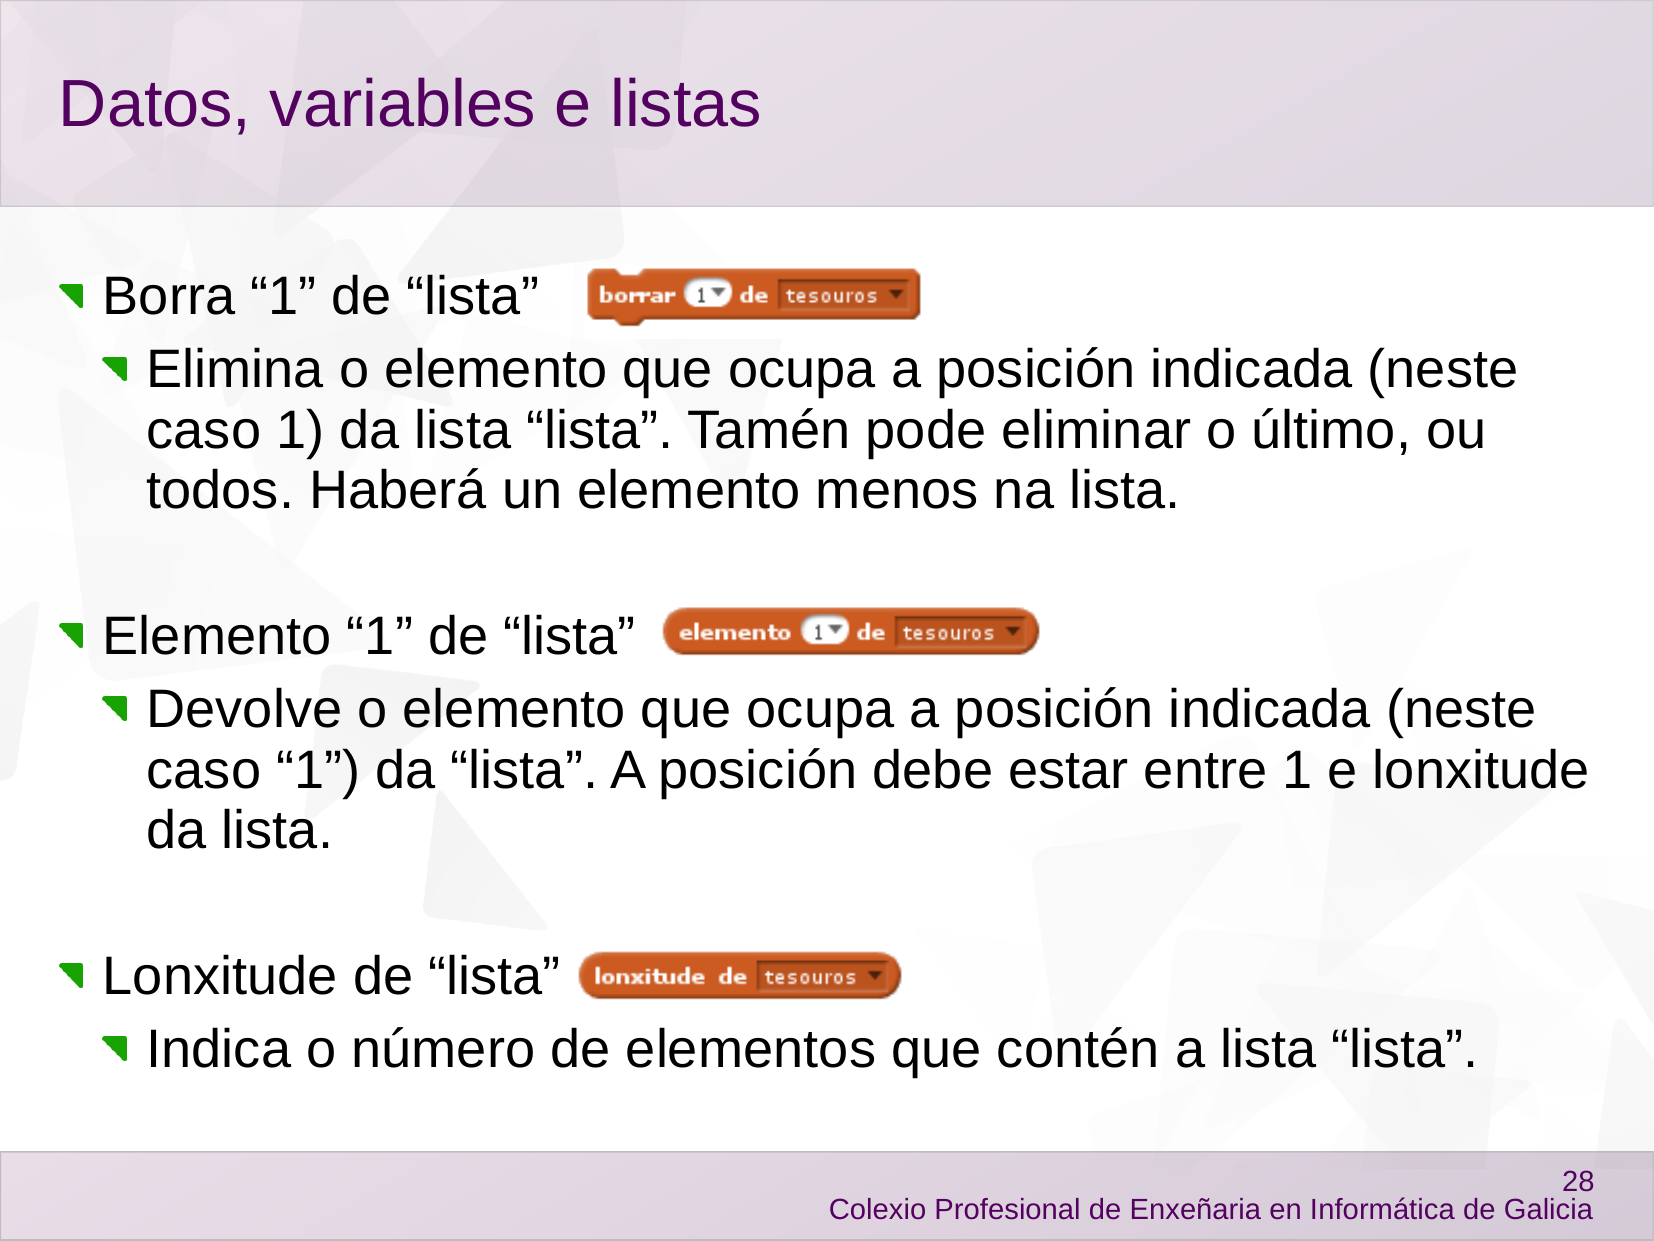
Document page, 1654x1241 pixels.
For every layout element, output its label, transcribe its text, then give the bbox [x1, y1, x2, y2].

picture [569, 942, 910, 1012]
title Datos, variables e listas [59, 29, 1595, 178]
picture [649, 604, 1048, 668]
list Borra “1” de “lista” Elimina o elemento que ocupa a posición indicada (neste caso 1) da lista “lista”. Tamén pode eliminar o último, ou todos. Haberá un elemento menos na lista. Elemento “1” de “lista” Devolve o elemento que ocupa a posición indicada (neste caso “1”) da “lista”. A posición debe estar entre 1 e lonxitude da lista. Lonxitude de “lista” Indica o número de elementos que contén a lista “lista”. [59, 265, 1595, 1082]
picture [915, 548, 1654, 1169]
picture [0, 0, 927, 931]
